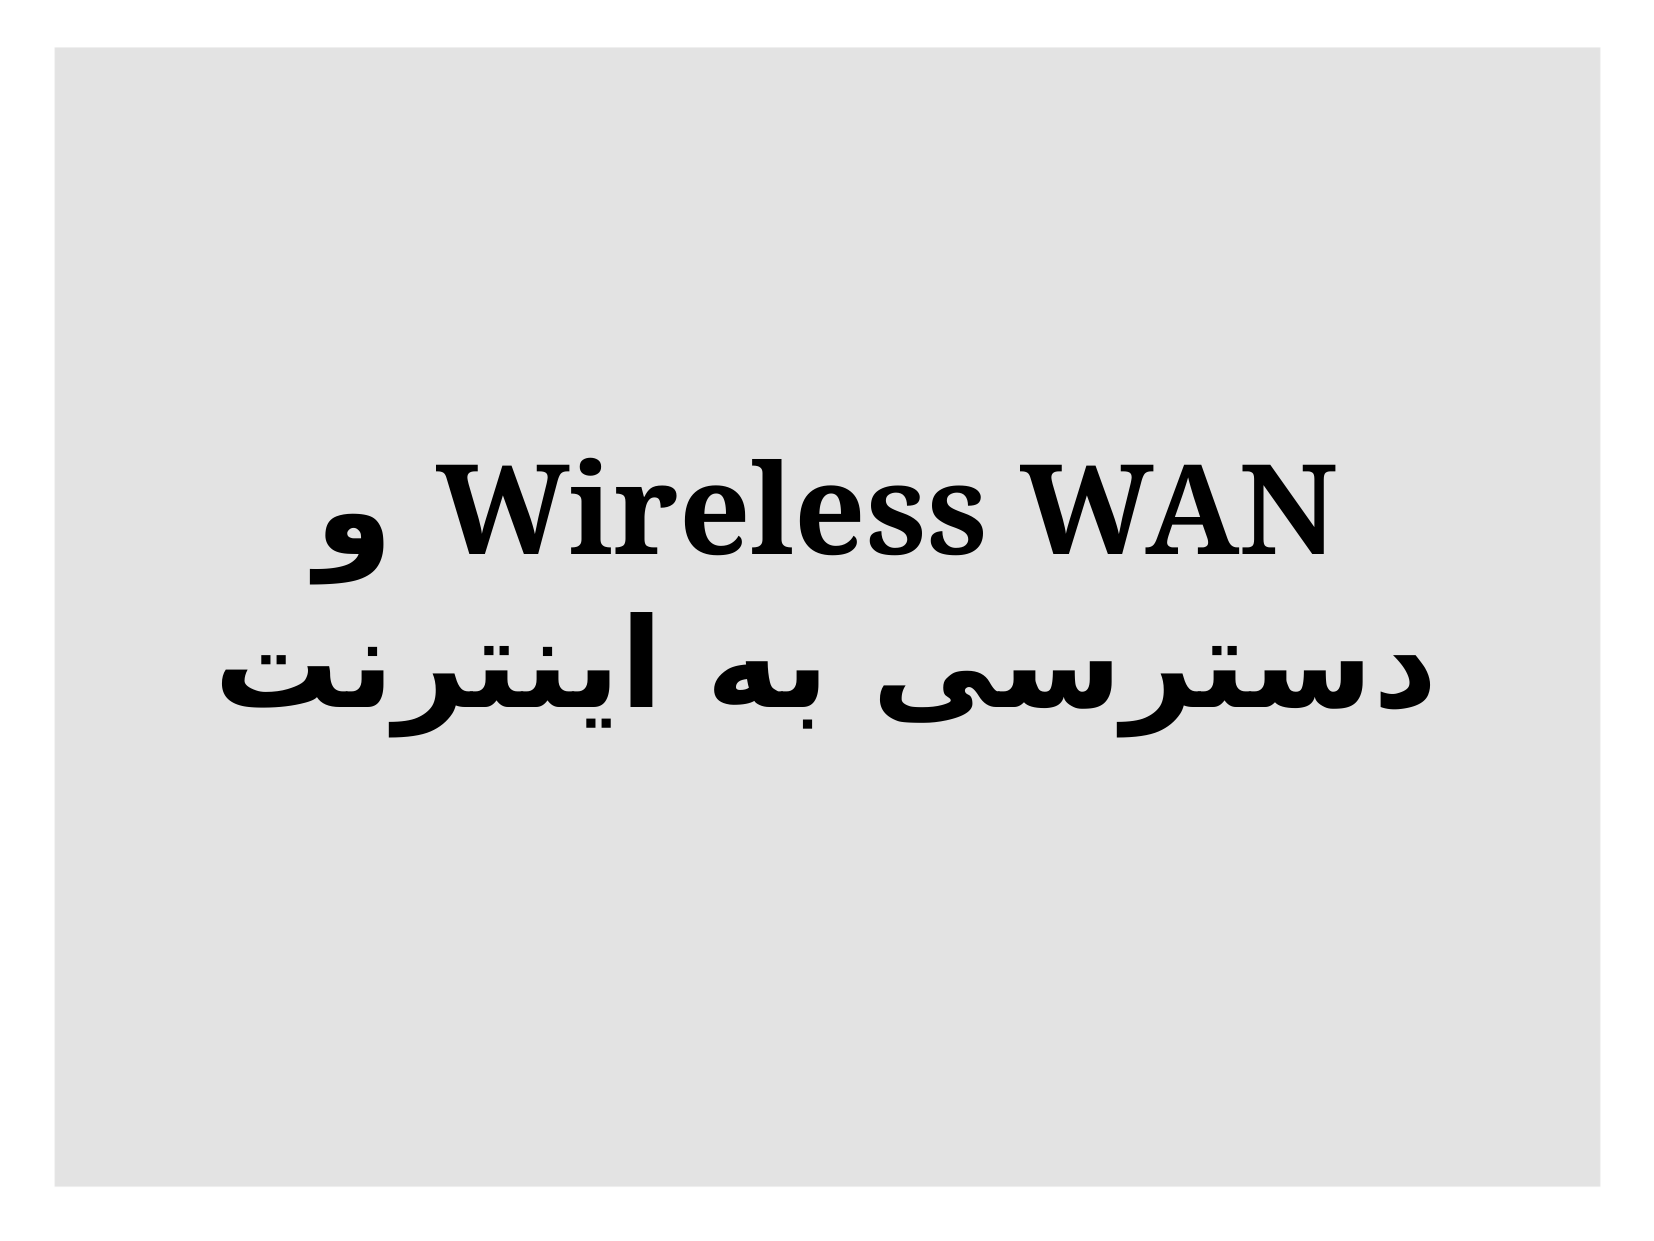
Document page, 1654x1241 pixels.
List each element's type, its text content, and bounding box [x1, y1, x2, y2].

picture [0, 0, 1654, 1241]
subtitle Wireless WAN و دسترسی به اینترنت [82, 49, 1571, 1109]
